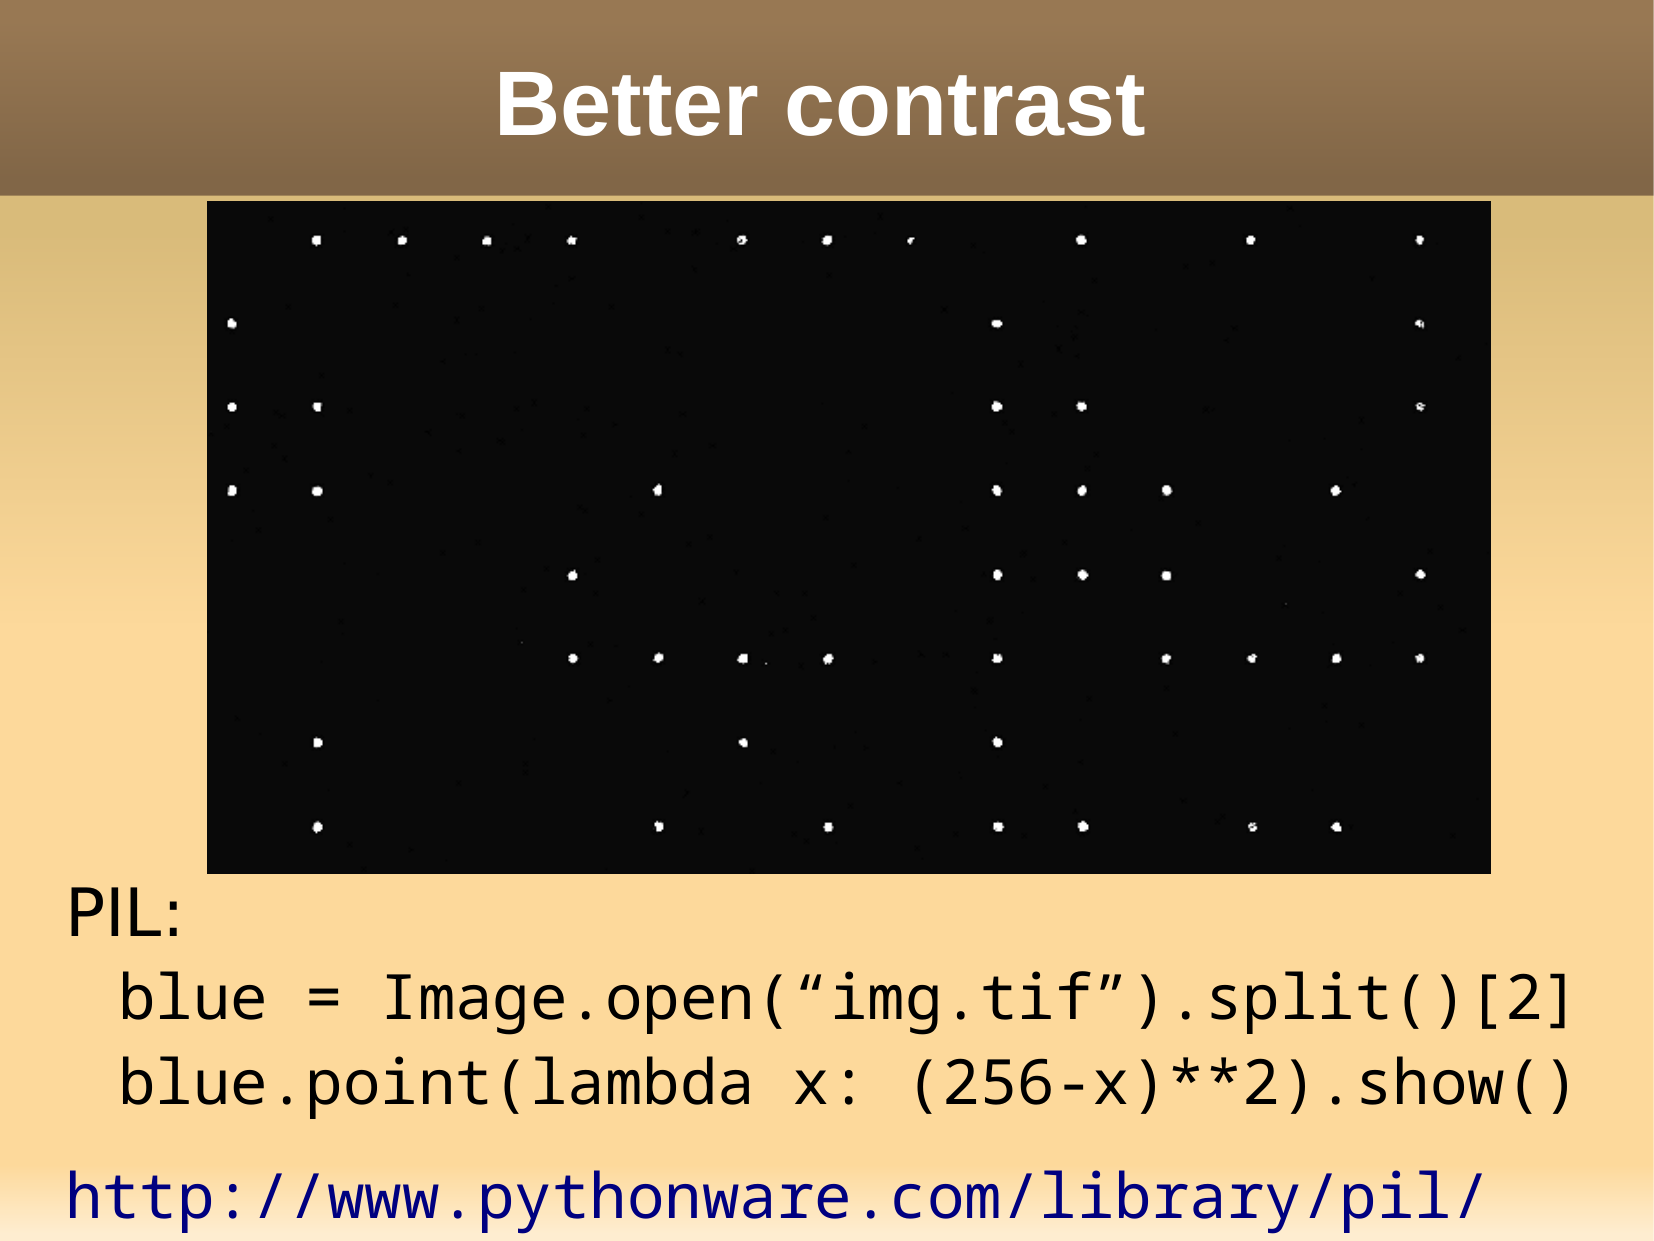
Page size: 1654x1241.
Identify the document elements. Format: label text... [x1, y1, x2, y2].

list PIL: blue = Image.open(“img.tif”).split()[2] blue.point(lambda x: (256-x)**2).show() http://www.pythonware.com/library/pil/ [47, 874, 1648, 1200]
picture [0, 0, 1654, 1241]
title Better contrast [76, 0, 1565, 208]
